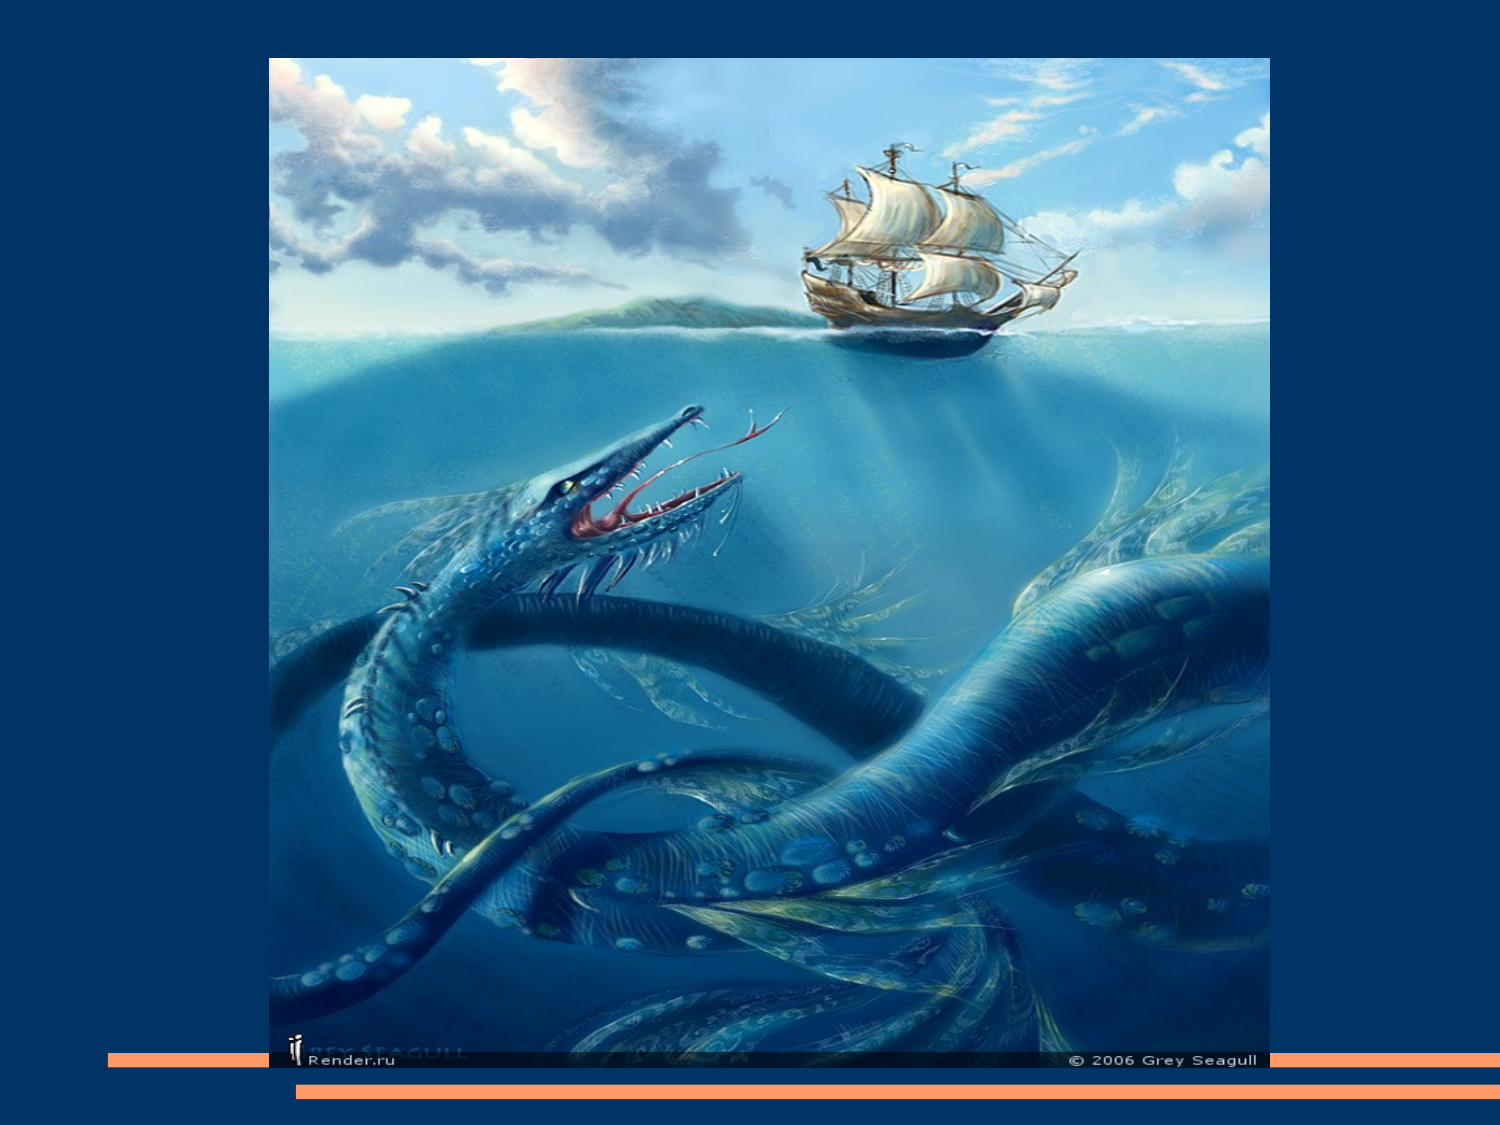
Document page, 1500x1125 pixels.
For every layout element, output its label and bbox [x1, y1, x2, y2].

picture [269, 58, 1270, 1068]
